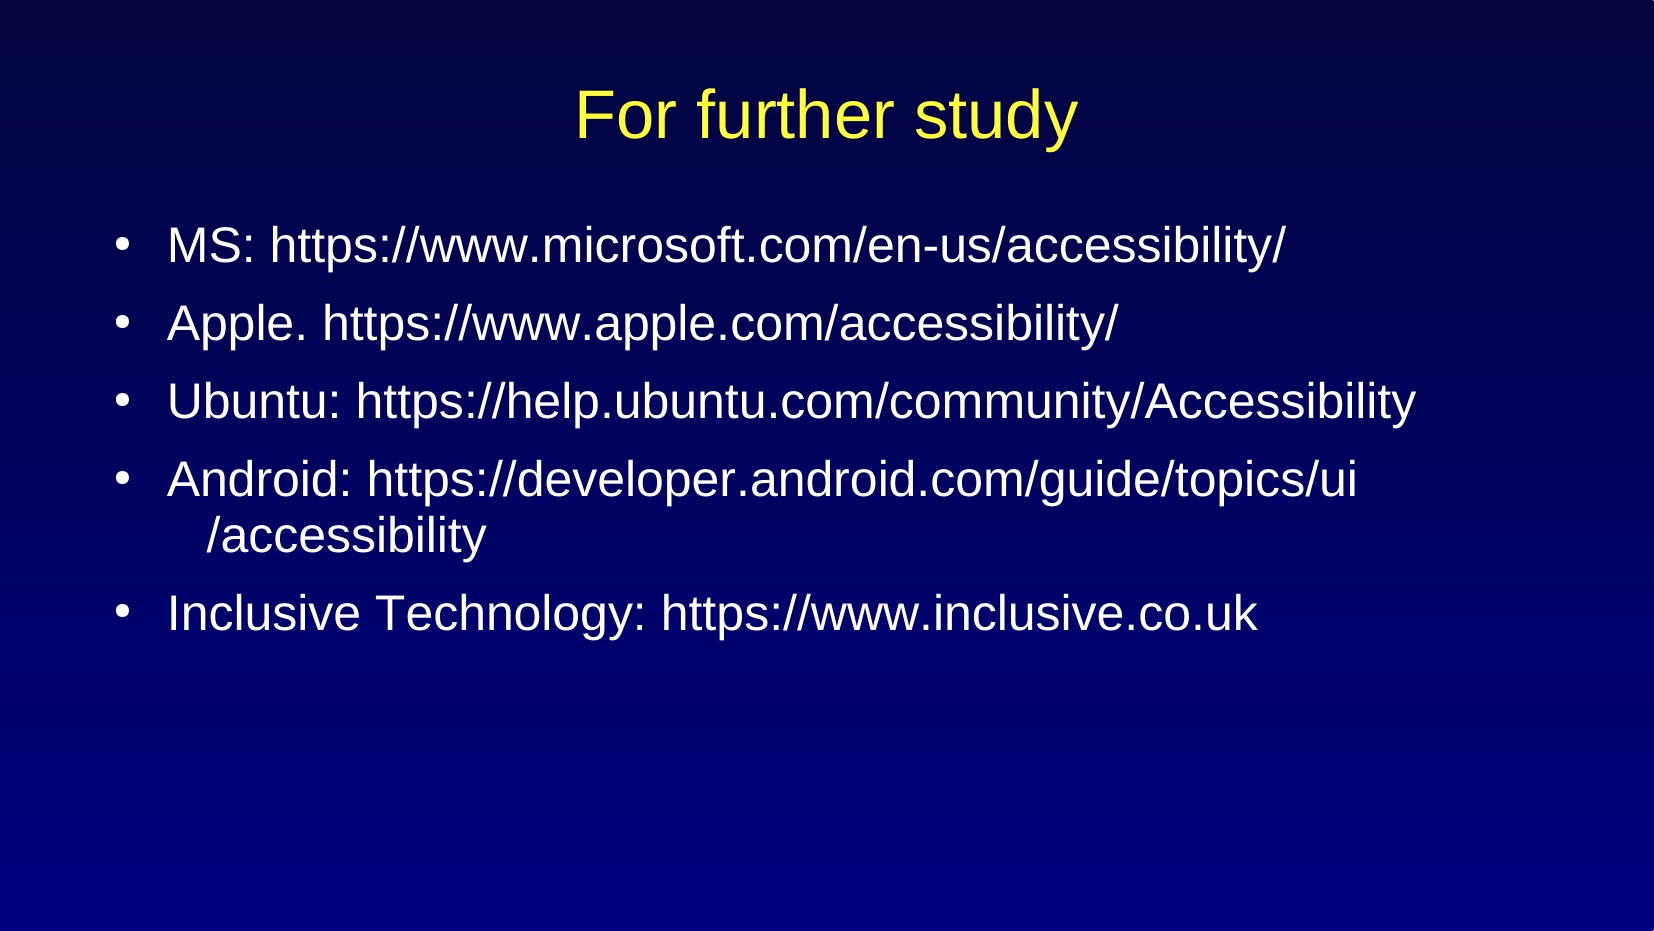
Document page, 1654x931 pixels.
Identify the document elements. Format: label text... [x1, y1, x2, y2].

list MS: https://www.microsoft.com/en-us/accessibility/ Apple. https://www.apple.com/accessibility/ Ubuntu: https://help.ubuntu.com/community/Accessibility Android: https://developer.android.com/guide/topics/ui /accessibility Inclusive Technology: https://www.inclusive.co.uk [82, 217, 1571, 758]
title For further study [82, 37, 1571, 193]
